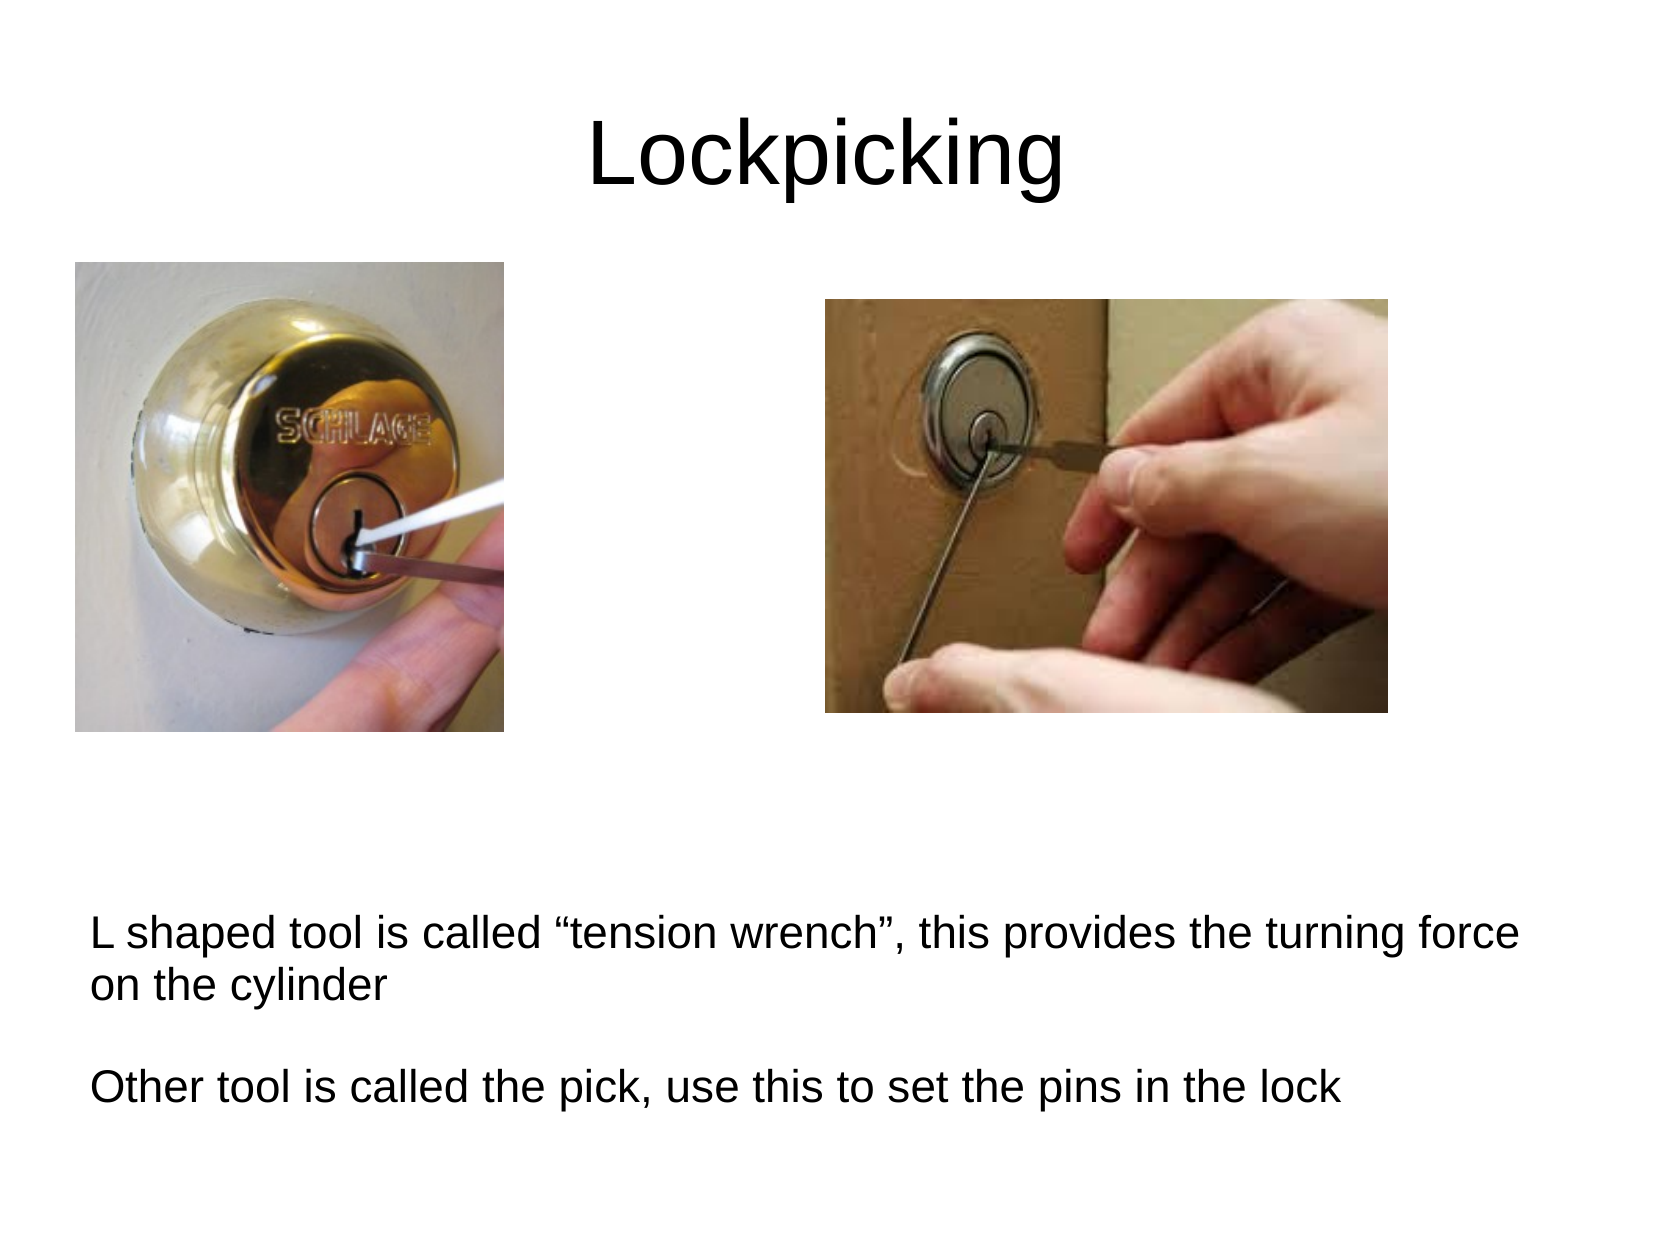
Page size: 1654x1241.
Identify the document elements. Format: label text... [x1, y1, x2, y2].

picture [825, 299, 1388, 713]
title Lockpicking [82, 49, 1571, 257]
picture [75, 262, 504, 732]
text_box L shaped tool is called “tension wrench”, this provides the turning force on the cylinder Other tool is called the pick, use this to set the pins in the lock [75, 900, 1538, 1120]
